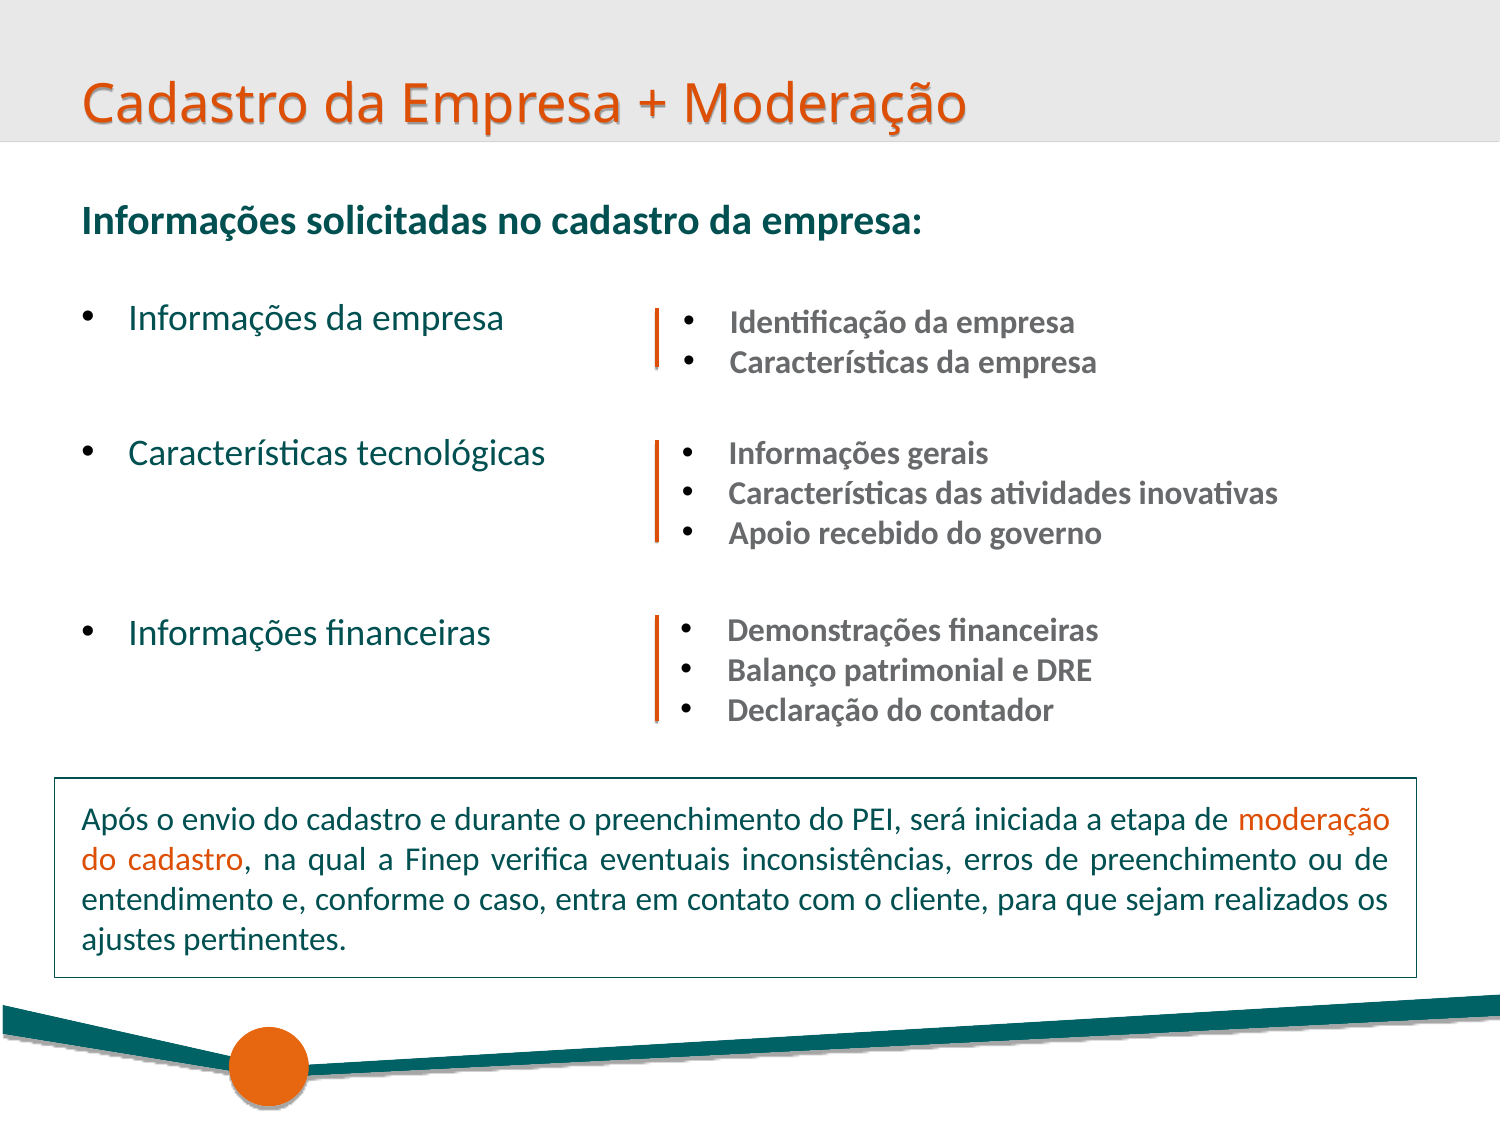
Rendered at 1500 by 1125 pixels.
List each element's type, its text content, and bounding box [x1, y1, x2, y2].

text_box Informações solicitadas no cadastro da empresa: Informações da empresa Características tecnológicas Informações financeiras [66, 185, 1417, 706]
text_box Identificação da empresa Características da empresa [668, 292, 1232, 389]
text_box Demonstrações financeiras Balanço patrimonial e DRE Declaração do contador [665, 600, 1229, 737]
title Cadastro da Empresa + Moderação [66, 18, 1417, 141]
text_box Informações gerais Características das atividades inovativas Apoio recebido do governo [666, 424, 1409, 561]
text_box Após o envio do cadastro e durante o preenchimento do PEI, será iniciada a etapa de moderação do cadastro, na qual a Finep verifica eventuais inconsistências, erros de preenchimento ou de entendimento e, conforme o caso, entra em contato com o cliente, para que sejam realizados os ajustes pertinentes. [66, 789, 1416, 967]
